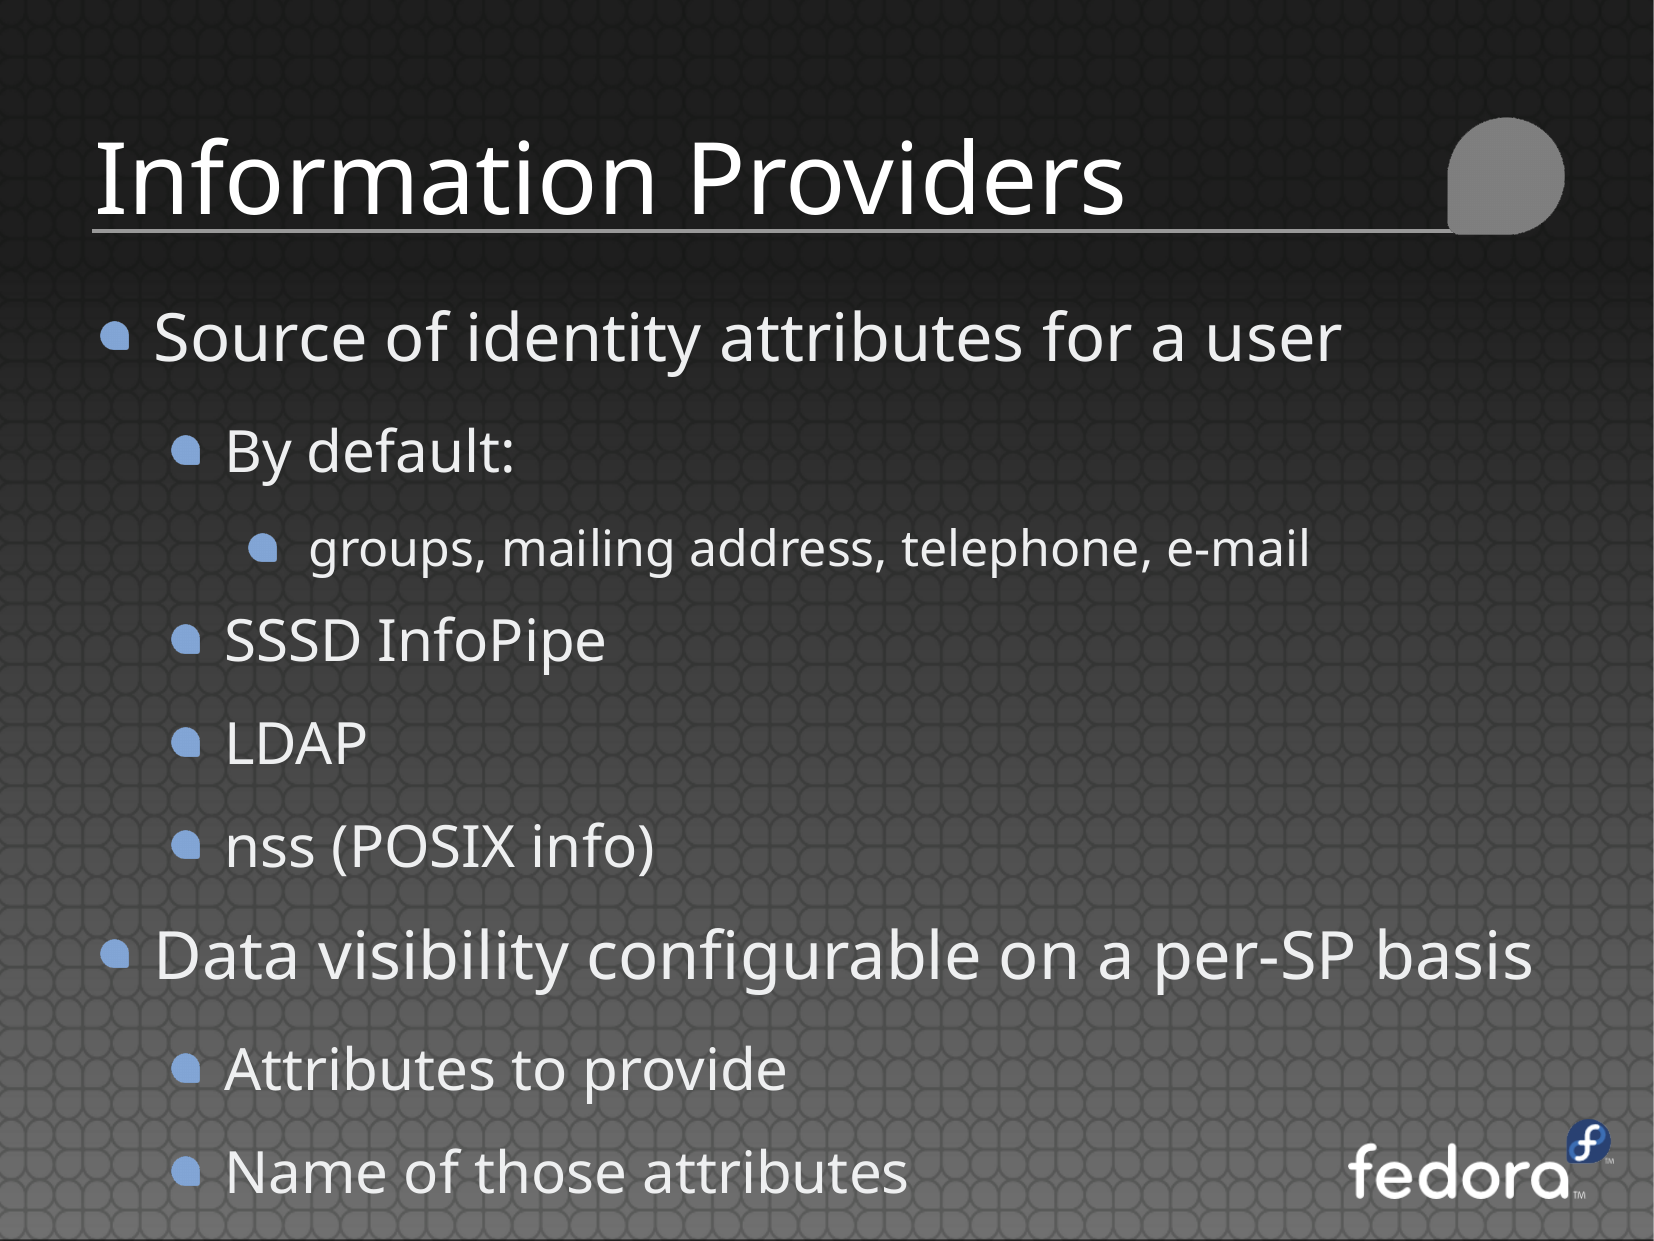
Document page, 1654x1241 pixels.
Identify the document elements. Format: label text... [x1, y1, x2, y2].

list Source of identity attributes for a user By default: groups, mailing address, telephone, e-mail SSSD InfoPipe LDAP nss (POSIX info) Data visibility configurable on a per-SP basis Attributes to provide Name of those attributes [82, 290, 1571, 1106]
picture [0, 0, 1654, 1241]
title Information Providers [94, 100, 1426, 251]
